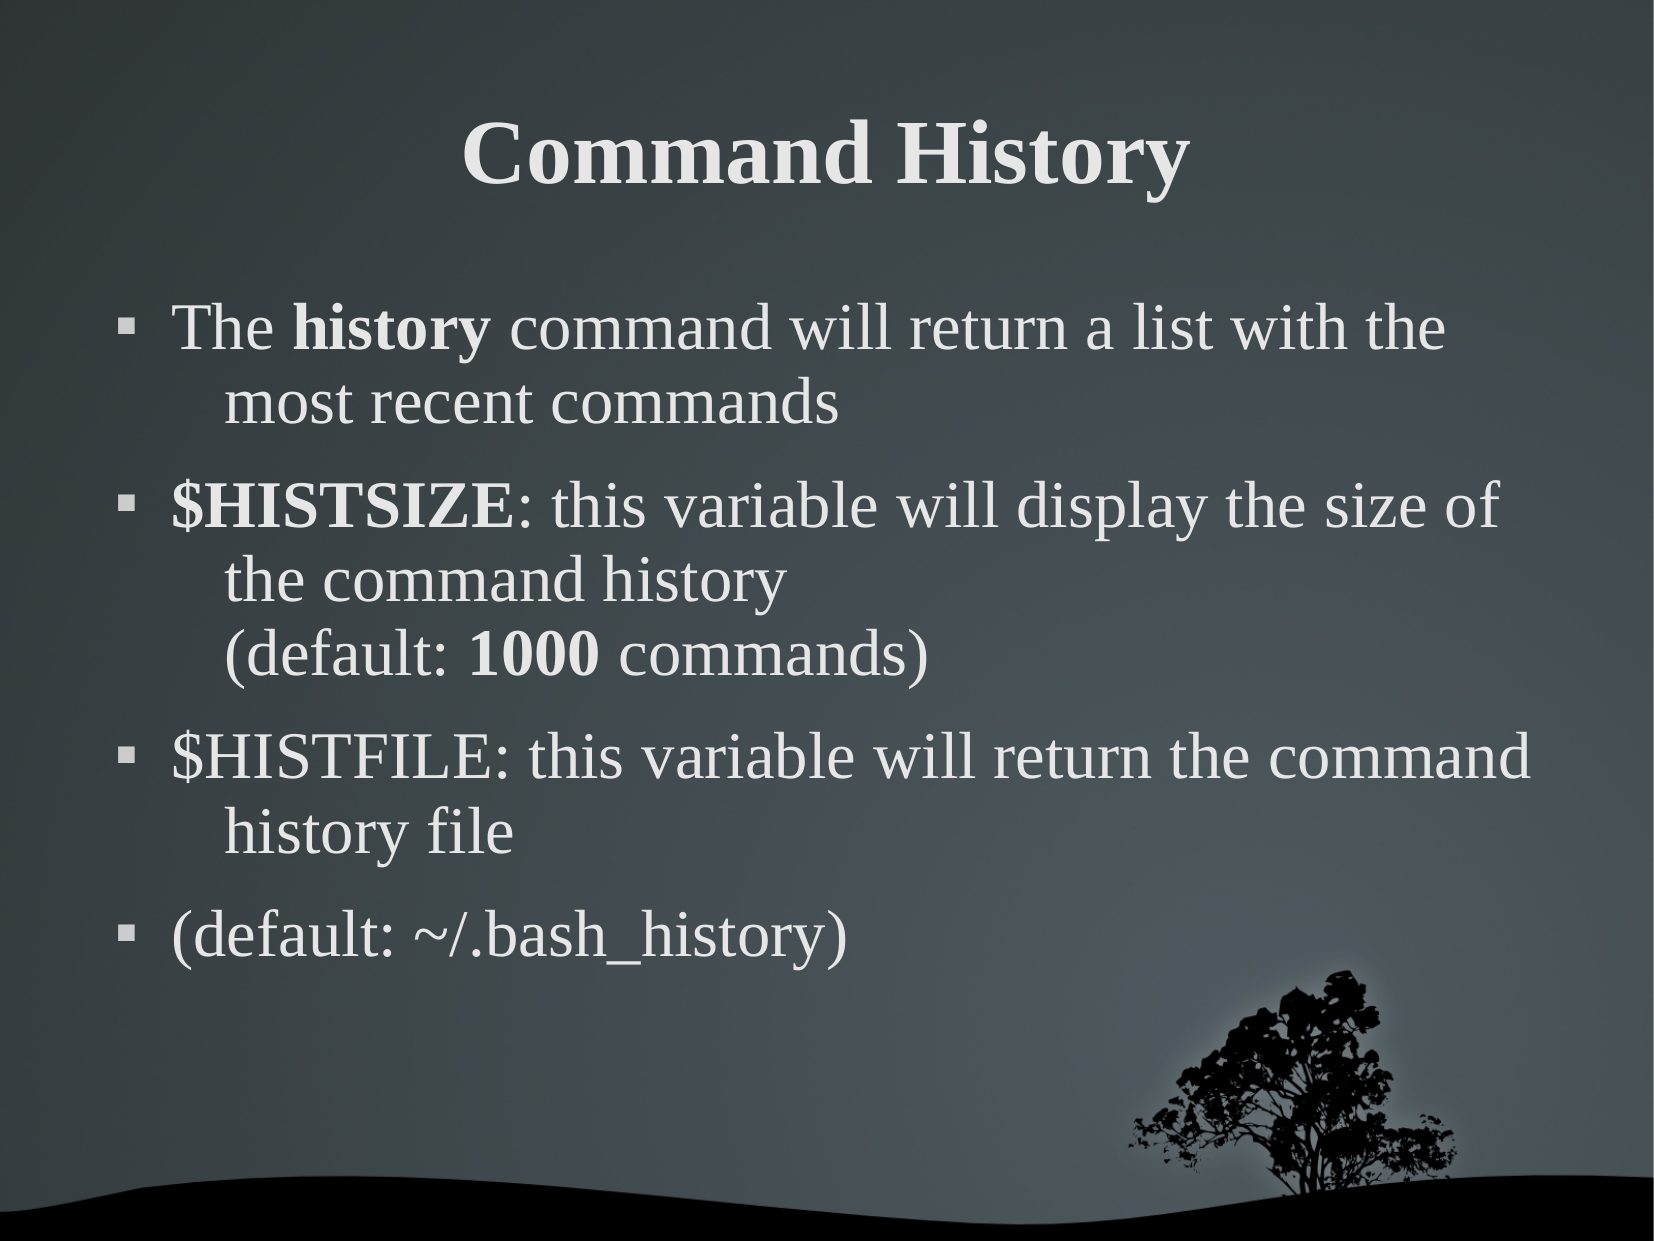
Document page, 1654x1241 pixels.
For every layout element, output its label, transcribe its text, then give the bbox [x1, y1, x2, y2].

title Command History [82, 19, 1571, 287]
list The history command will return a list with the most recent commands $HISTSIZE: this variable will display the size of the command history (default: 1000 commands) $HISTFILE: this variable will return the command history file (default: ~/.bash_history) [82, 290, 1571, 1109]
picture [0, 0, 1654, 1241]
